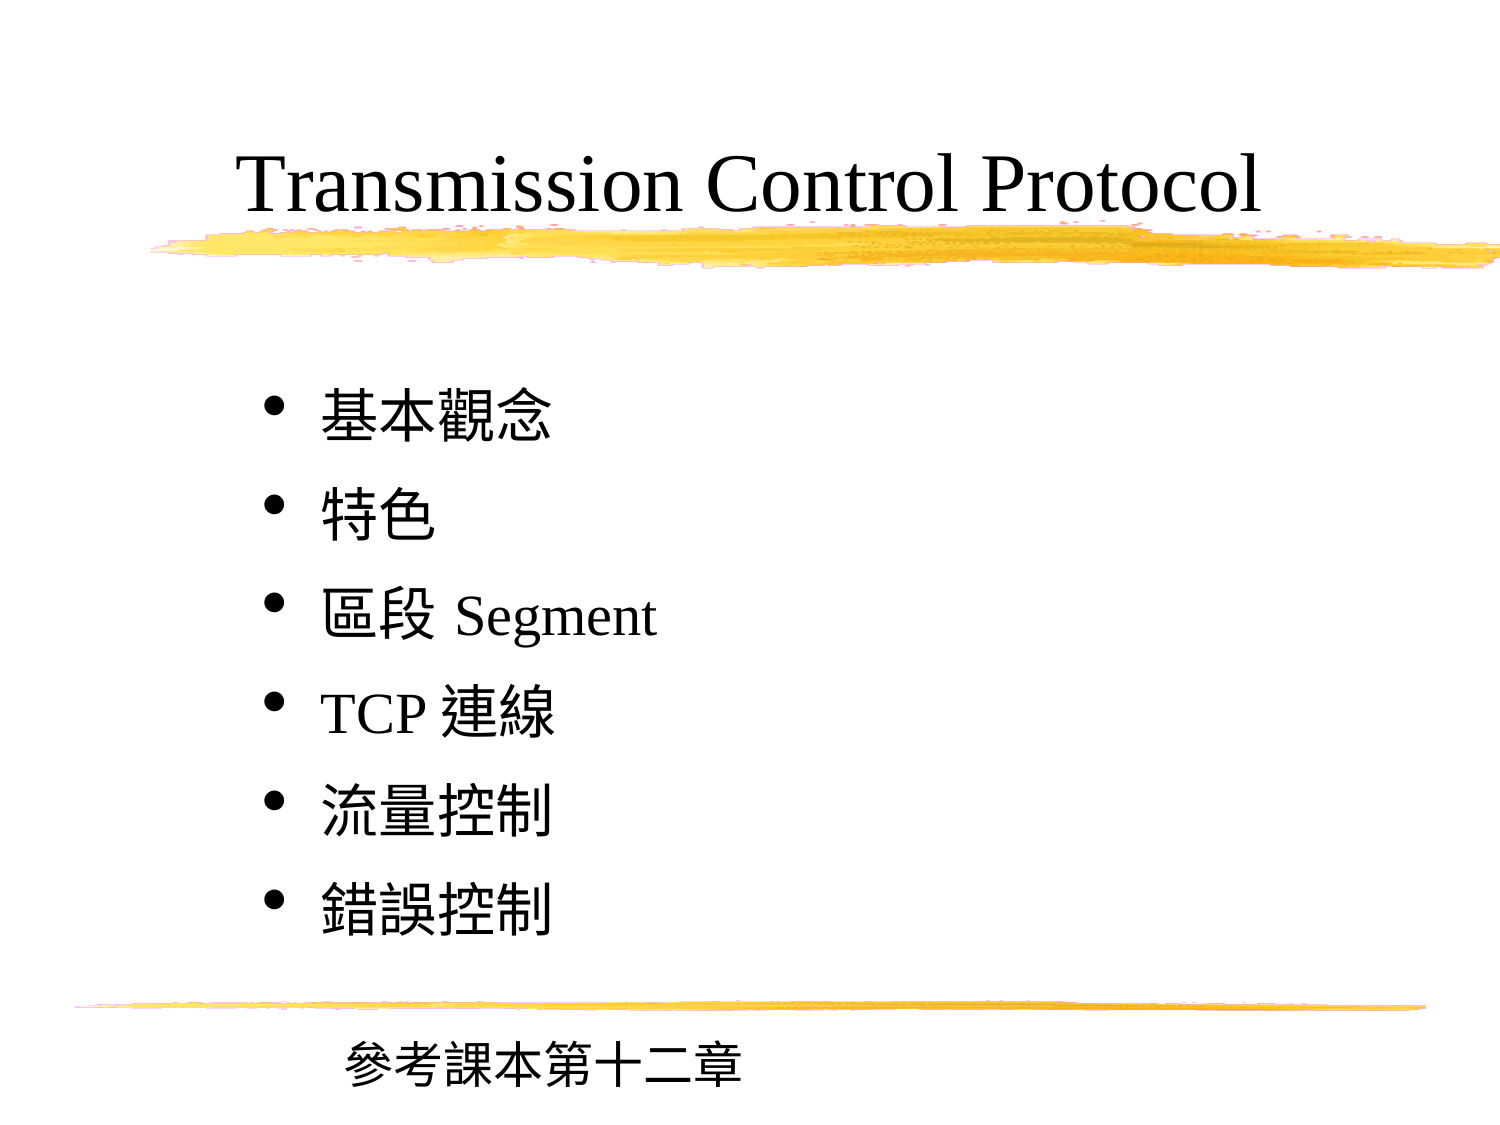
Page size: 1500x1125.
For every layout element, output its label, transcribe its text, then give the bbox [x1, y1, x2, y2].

picture [75, 999, 1426, 1013]
title Transmission Control Protocol [112, 49, 1388, 238]
picture [150, 215, 1500, 279]
text_box 參考課本第十二章 [328, 1017, 759, 1093]
list 基本觀念 特色 區段Segment TCP連線 流量控制 錯誤控制 [249, 362, 1363, 956]
